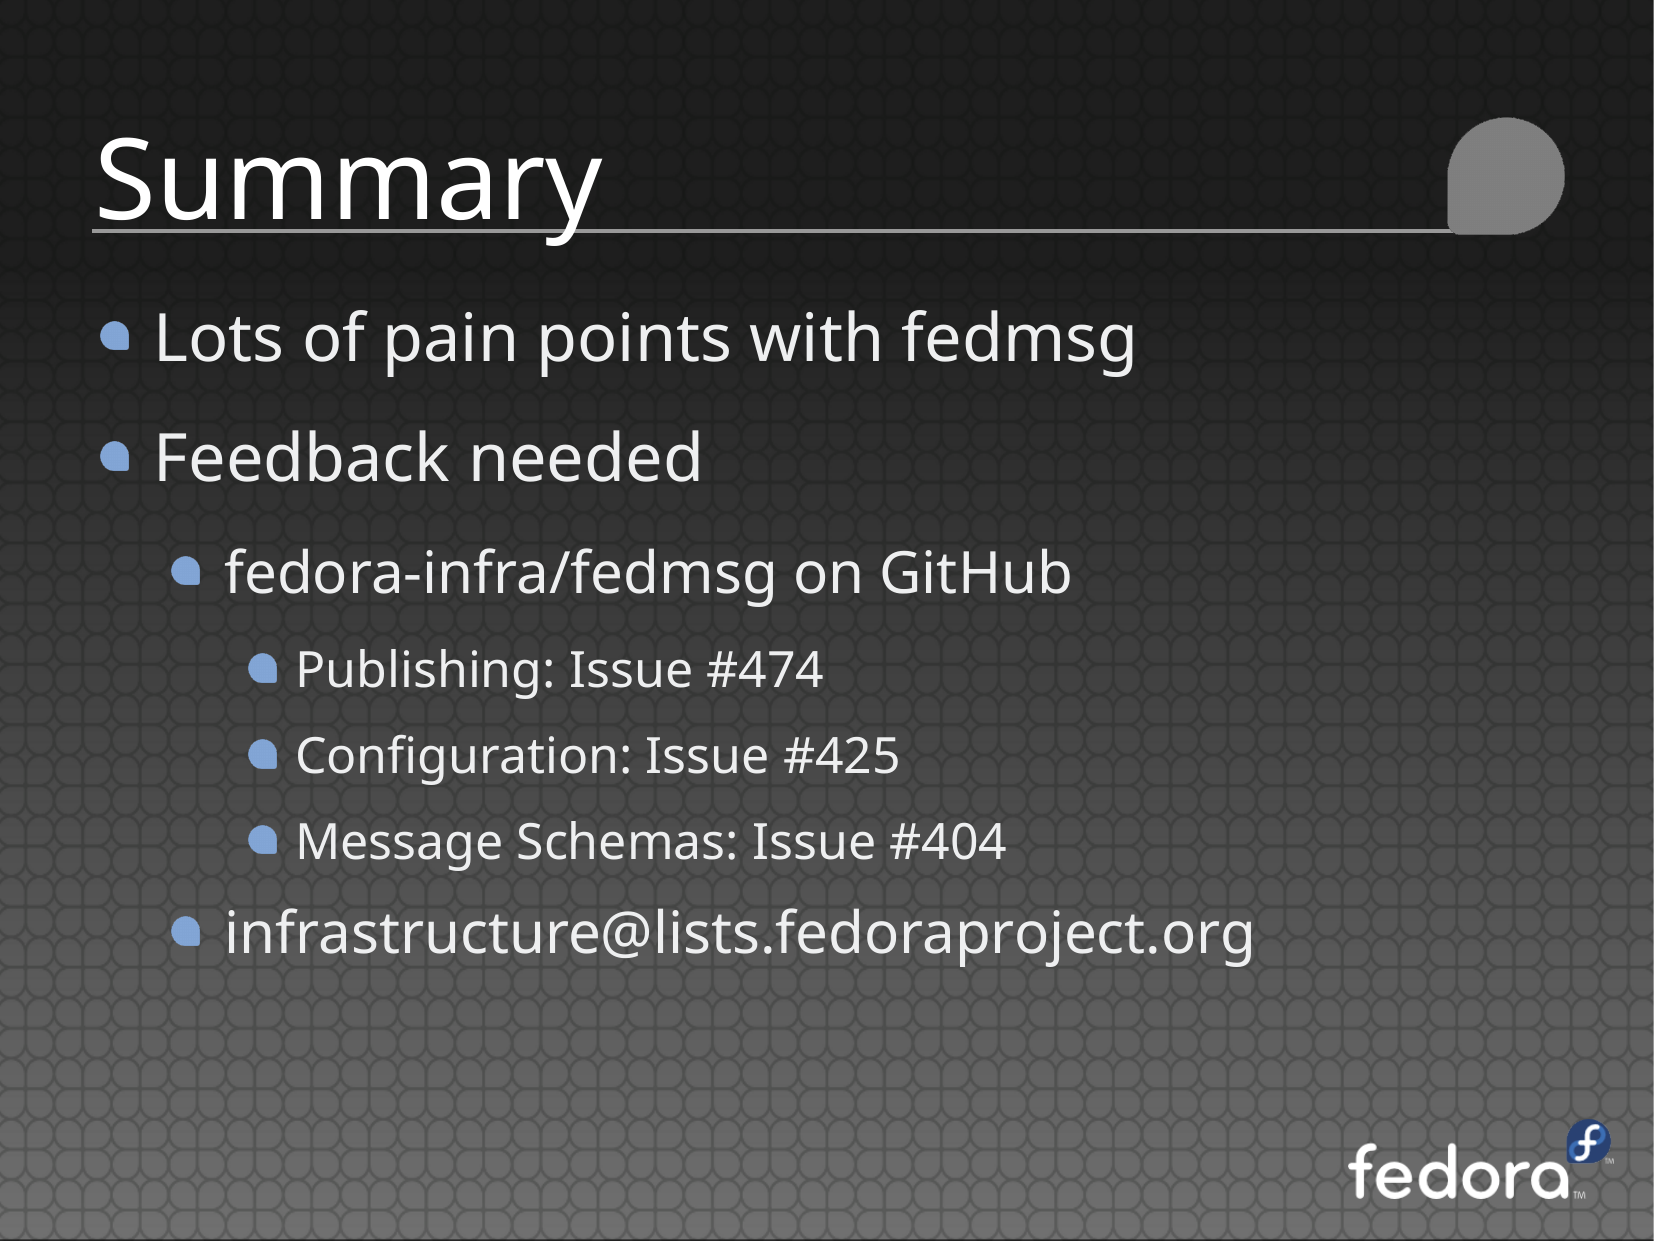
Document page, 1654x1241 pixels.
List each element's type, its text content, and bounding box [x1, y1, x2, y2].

list Lots of pain points with fedmsg Feedback needed fedora-infra/fedmsg on GitHub Publishing: Issue #474 Configuration: Issue #425 Message Schemas: Issue #404 infrastructure@lists.fedoraproject.org [82, 290, 1571, 1094]
title Summary [94, 100, 1426, 251]
picture [0, 0, 1654, 1241]
